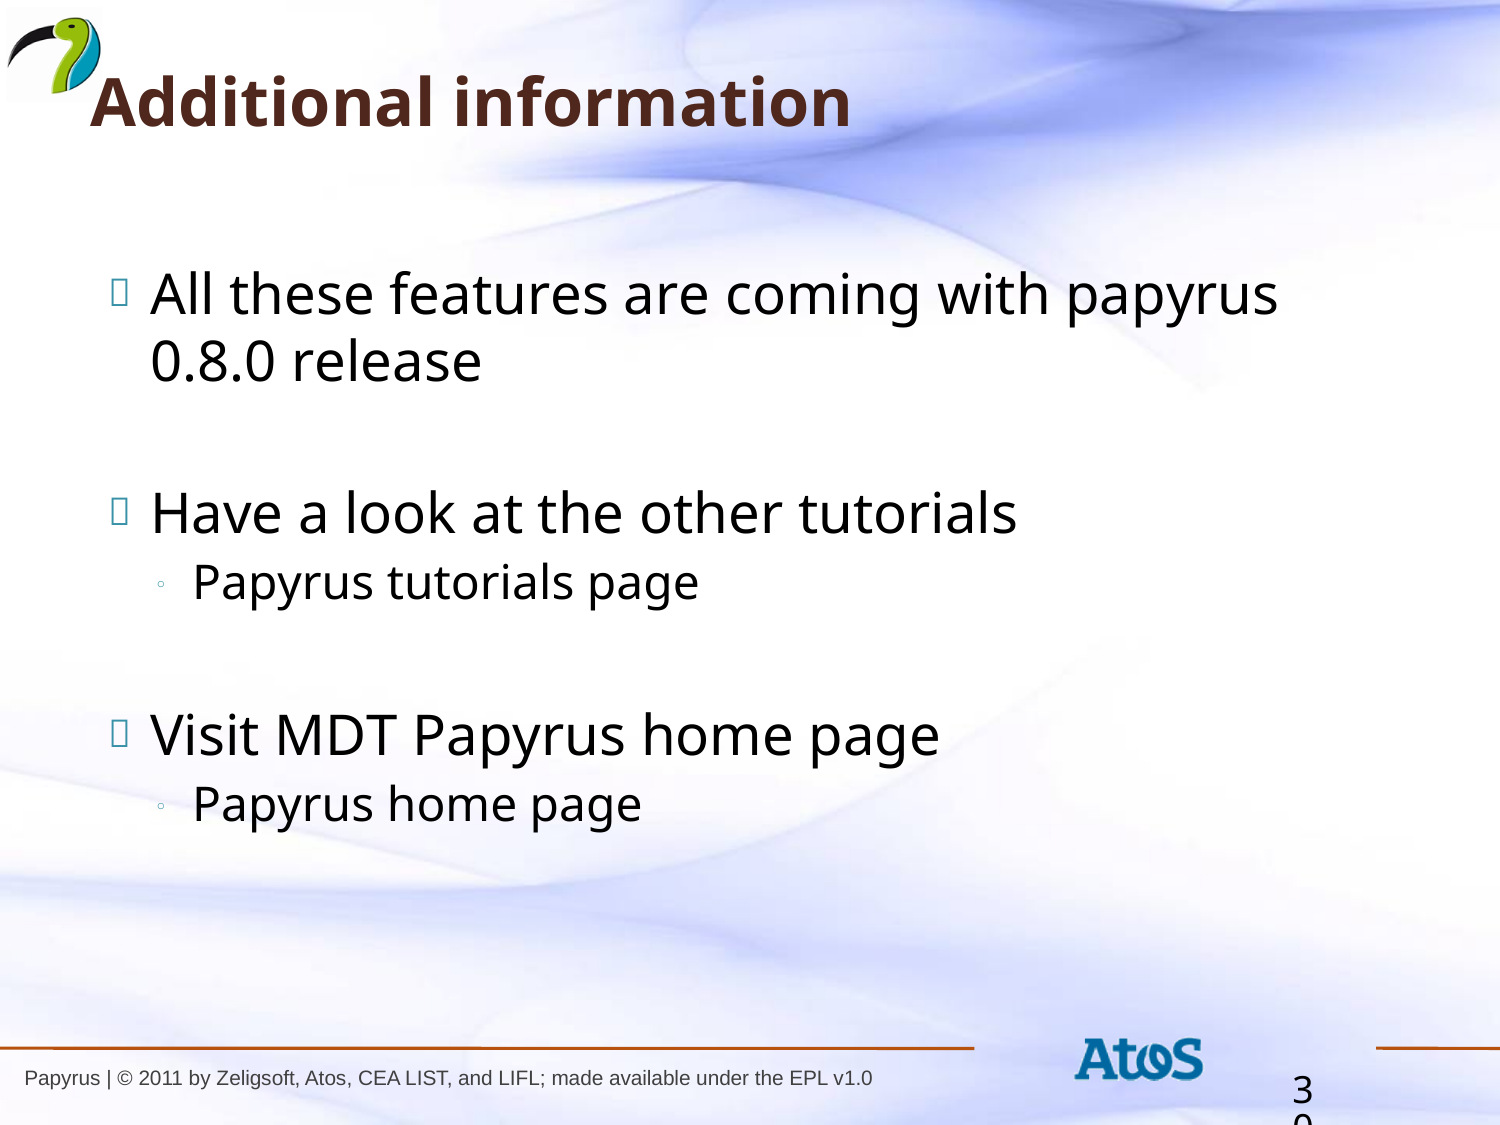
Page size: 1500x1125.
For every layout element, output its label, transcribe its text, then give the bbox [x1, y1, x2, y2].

list All these features are coming with papyrus 0.8.0 release Have a look at the other tutorials Papyrus tutorials page Visit MDT Papyrus home page Papyrus home page [75, 243, 1425, 986]
title Additional information [75, 45, 1425, 233]
picture [0, 0, 1500, 1125]
slide_number <numéro> [1277, 1051, 1338, 1112]
picture [1297, 1117, 1308, 1125]
